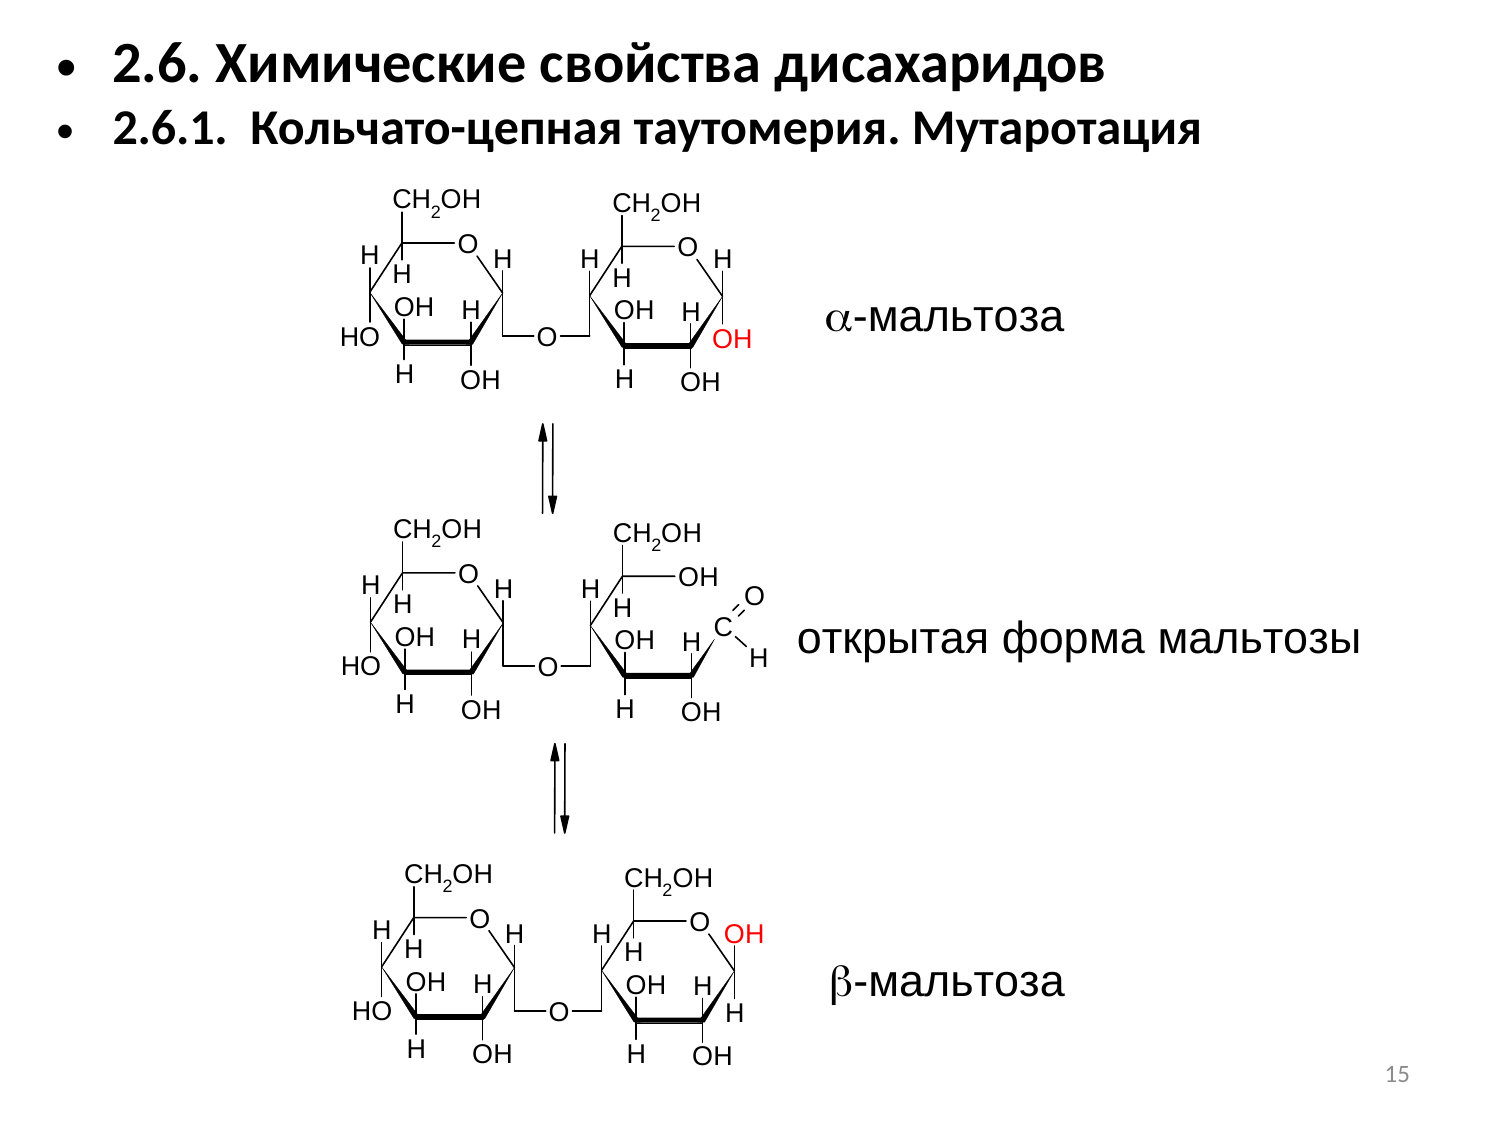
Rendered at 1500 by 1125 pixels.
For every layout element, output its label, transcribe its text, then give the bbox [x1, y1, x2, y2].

list 2.6. Химические свойства дисахаридов 2.6.1. Кольчато-цепная таутомерия. Мутаротация [41, 30, 1483, 601]
slide_number <номер> [1074, 1042, 1425, 1103]
chart [336, 184, 1363, 1077]
